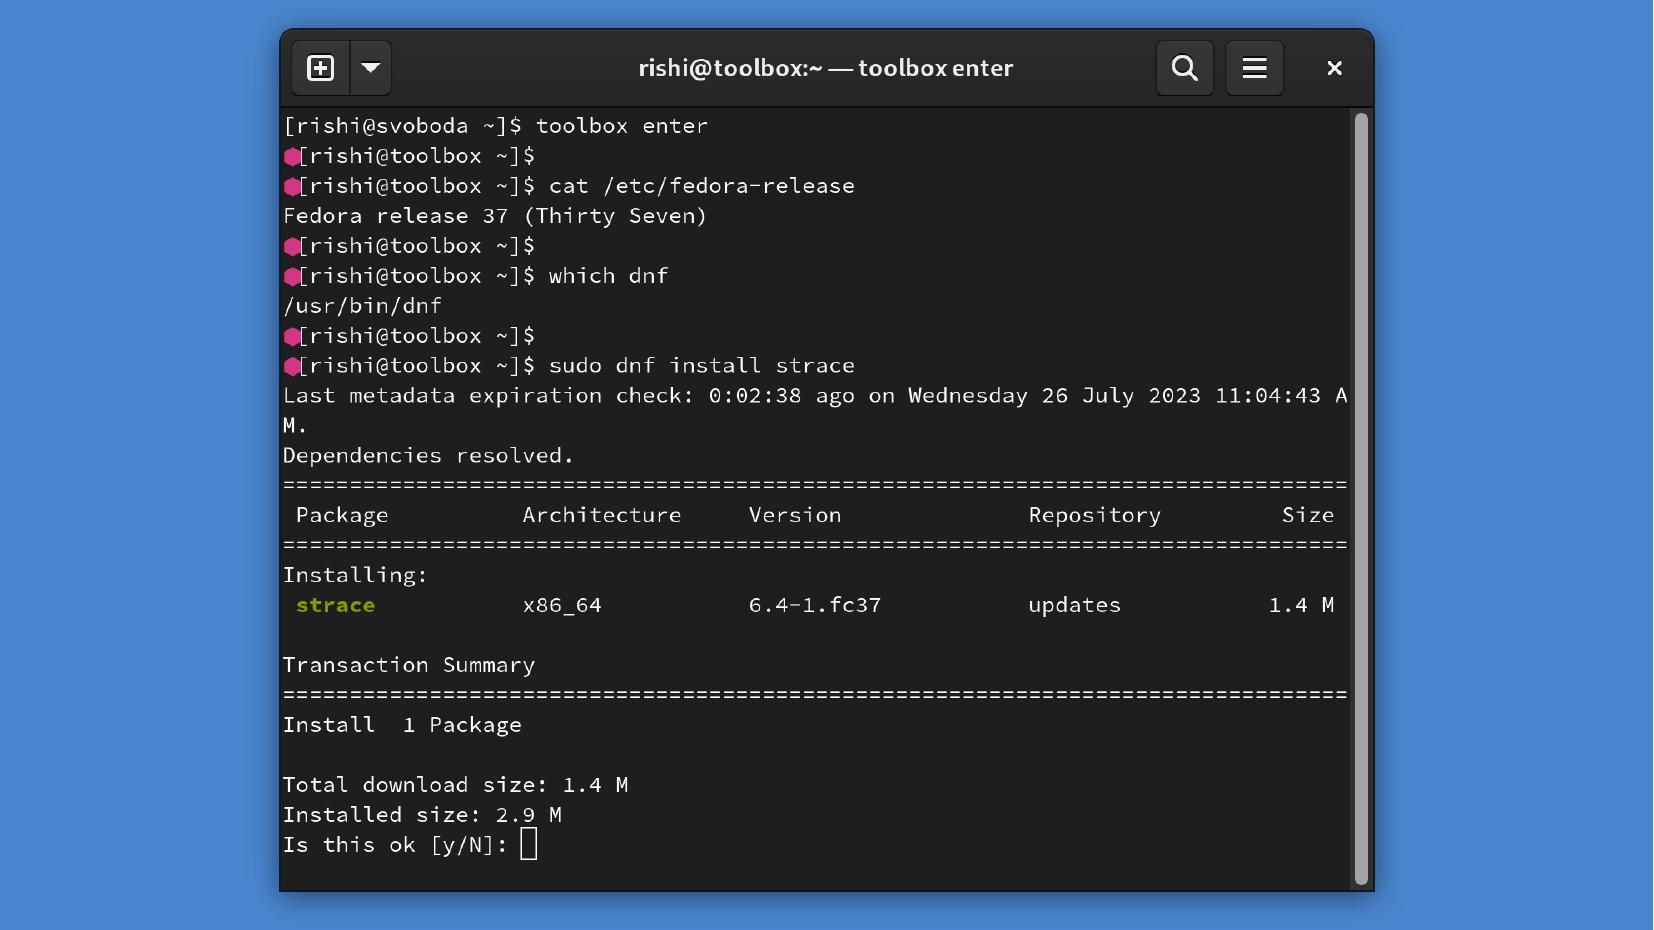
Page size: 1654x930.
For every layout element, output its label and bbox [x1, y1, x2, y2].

picture [237, 0, 1416, 930]
